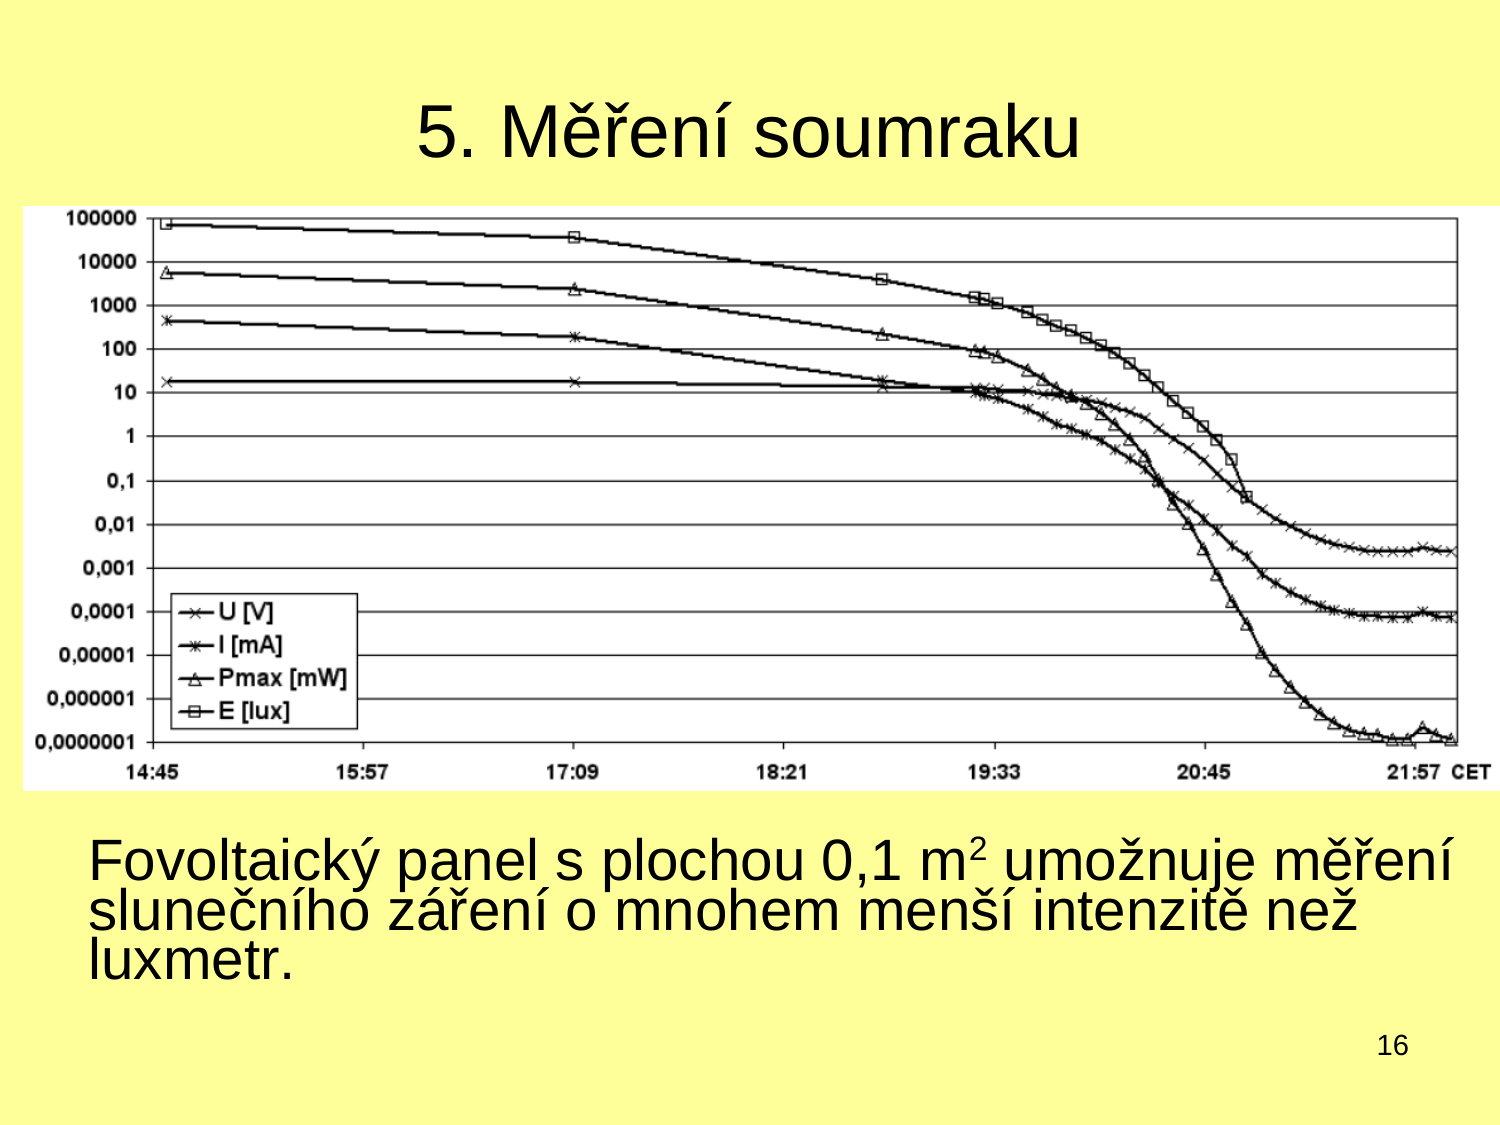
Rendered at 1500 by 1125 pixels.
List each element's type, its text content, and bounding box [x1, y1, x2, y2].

picture [23, 206, 1500, 791]
title 5. Měření soumraku [75, 21, 1424, 257]
subtitle Fovoltaický panel s plochou 0,1 m2 umožnuje měření slunečního záření o mnohem menší intenzitě než luxmetr. [88, 797, 1477, 1034]
